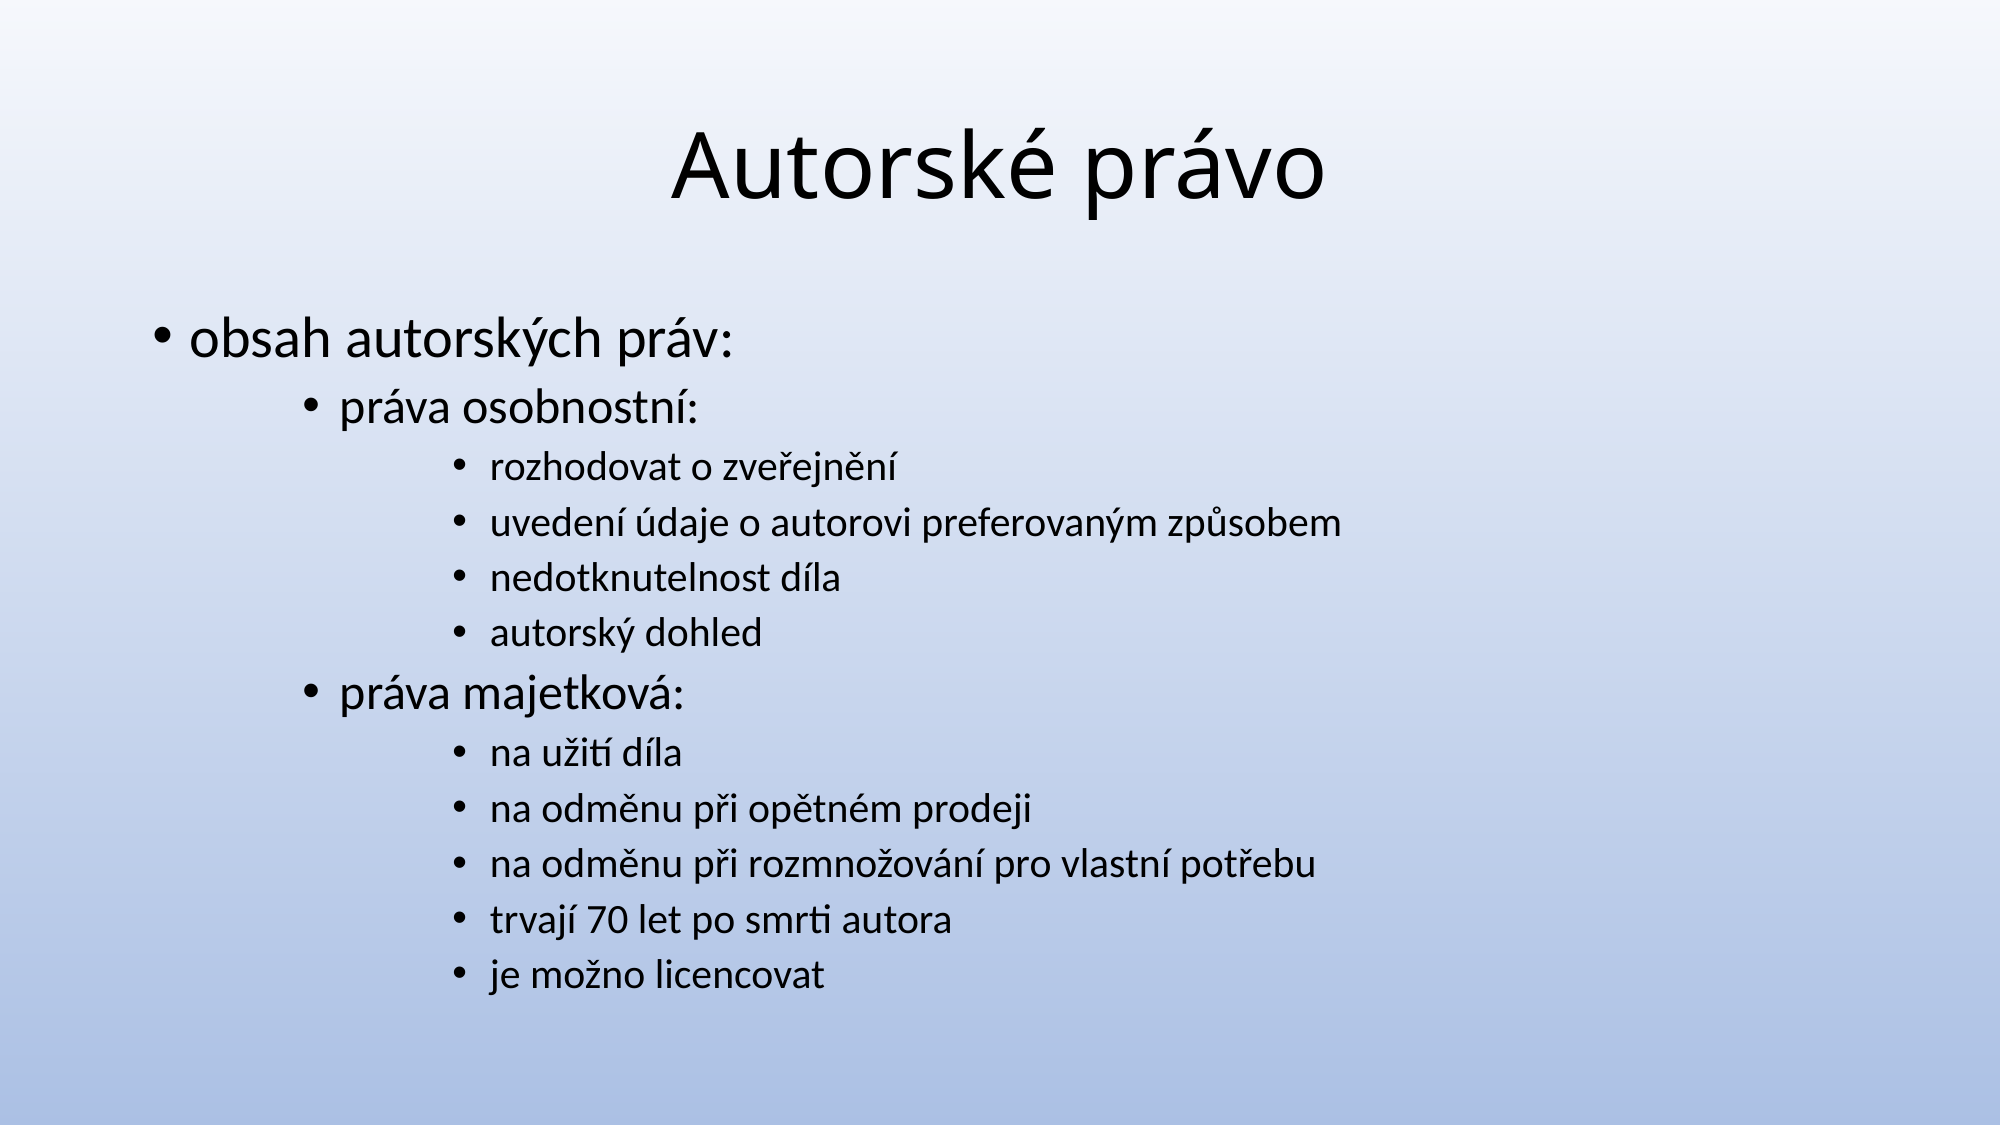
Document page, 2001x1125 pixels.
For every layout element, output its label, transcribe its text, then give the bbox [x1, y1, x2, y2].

title Autorské právo [137, 59, 1863, 278]
list obsah autorských práv: práva osobnostní: rozhodovat o zveřejnění uvedení údaje o autorovi preferovaným způsobem nedotknutelnost díla autorský dohled práva majetková: na užití díla na odměnu při opětném prodeji na odměnu při rozmnožování pro vlastní potřebu trvají 70 let po smrti autora je možno licencovat [137, 299, 1825, 1066]
